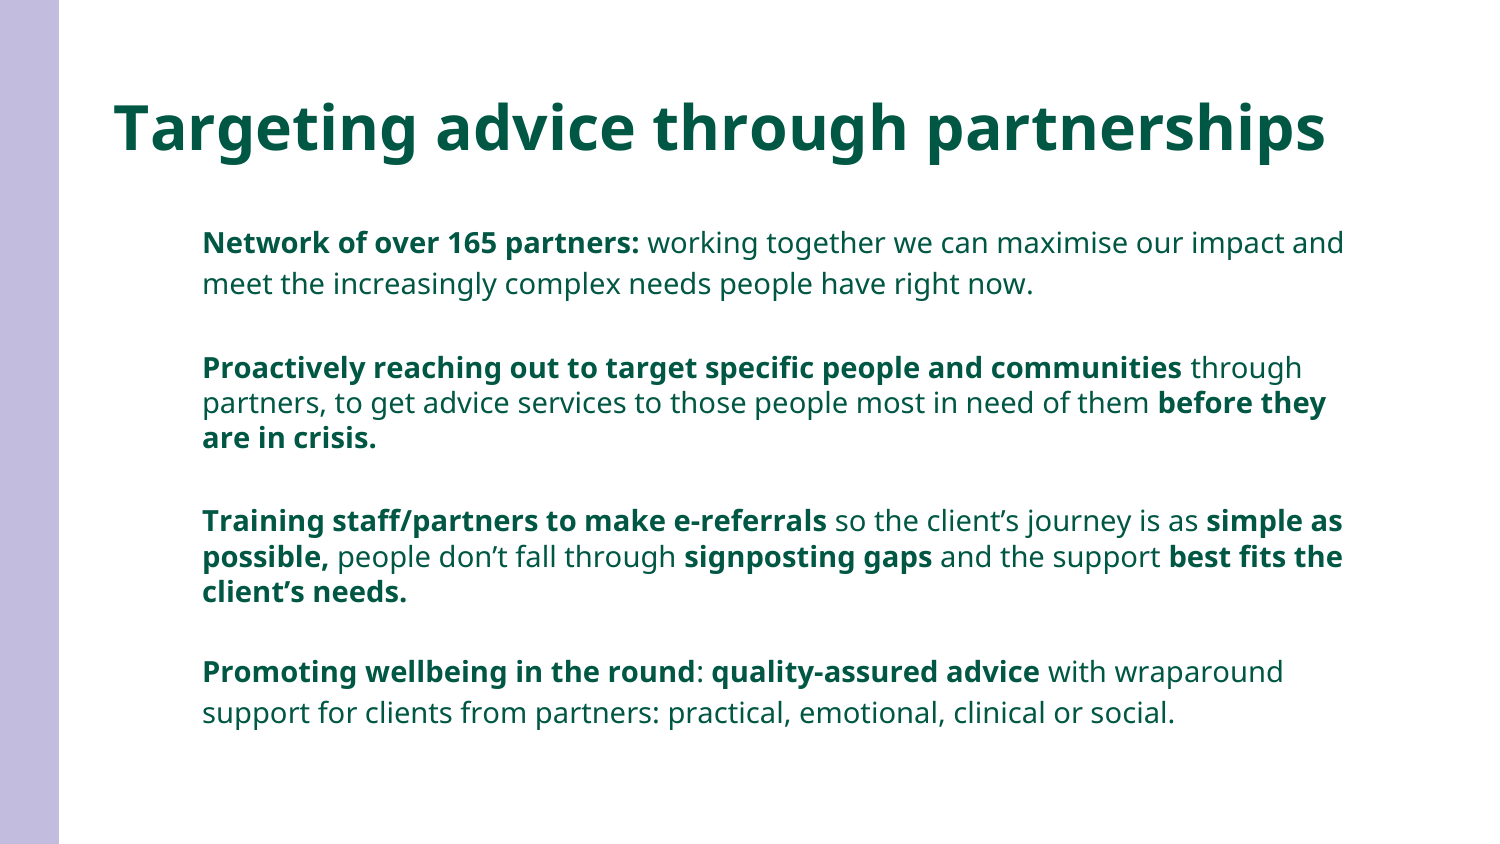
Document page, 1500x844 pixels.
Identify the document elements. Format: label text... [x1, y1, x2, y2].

title Targeting advice through partnerships [98, 72, 1396, 174]
list Network of over 165 partners: working together we can maximise our impact and meet the increasingly complex needs people have right now. Proactively reaching out to target specific people and communities through partners, to get advice services to those people most in need of them before they are in crisis. Training staff/partners to make e-referrals so the client’s journey is as simple as possible, people don’t fall through signposting gaps and the support best fits the client’s needs. Promoting wellbeing in the round: quality-assured advice with wraparound support for clients from partners: practical, emotional, clinical or social. [187, 204, 1396, 765]
